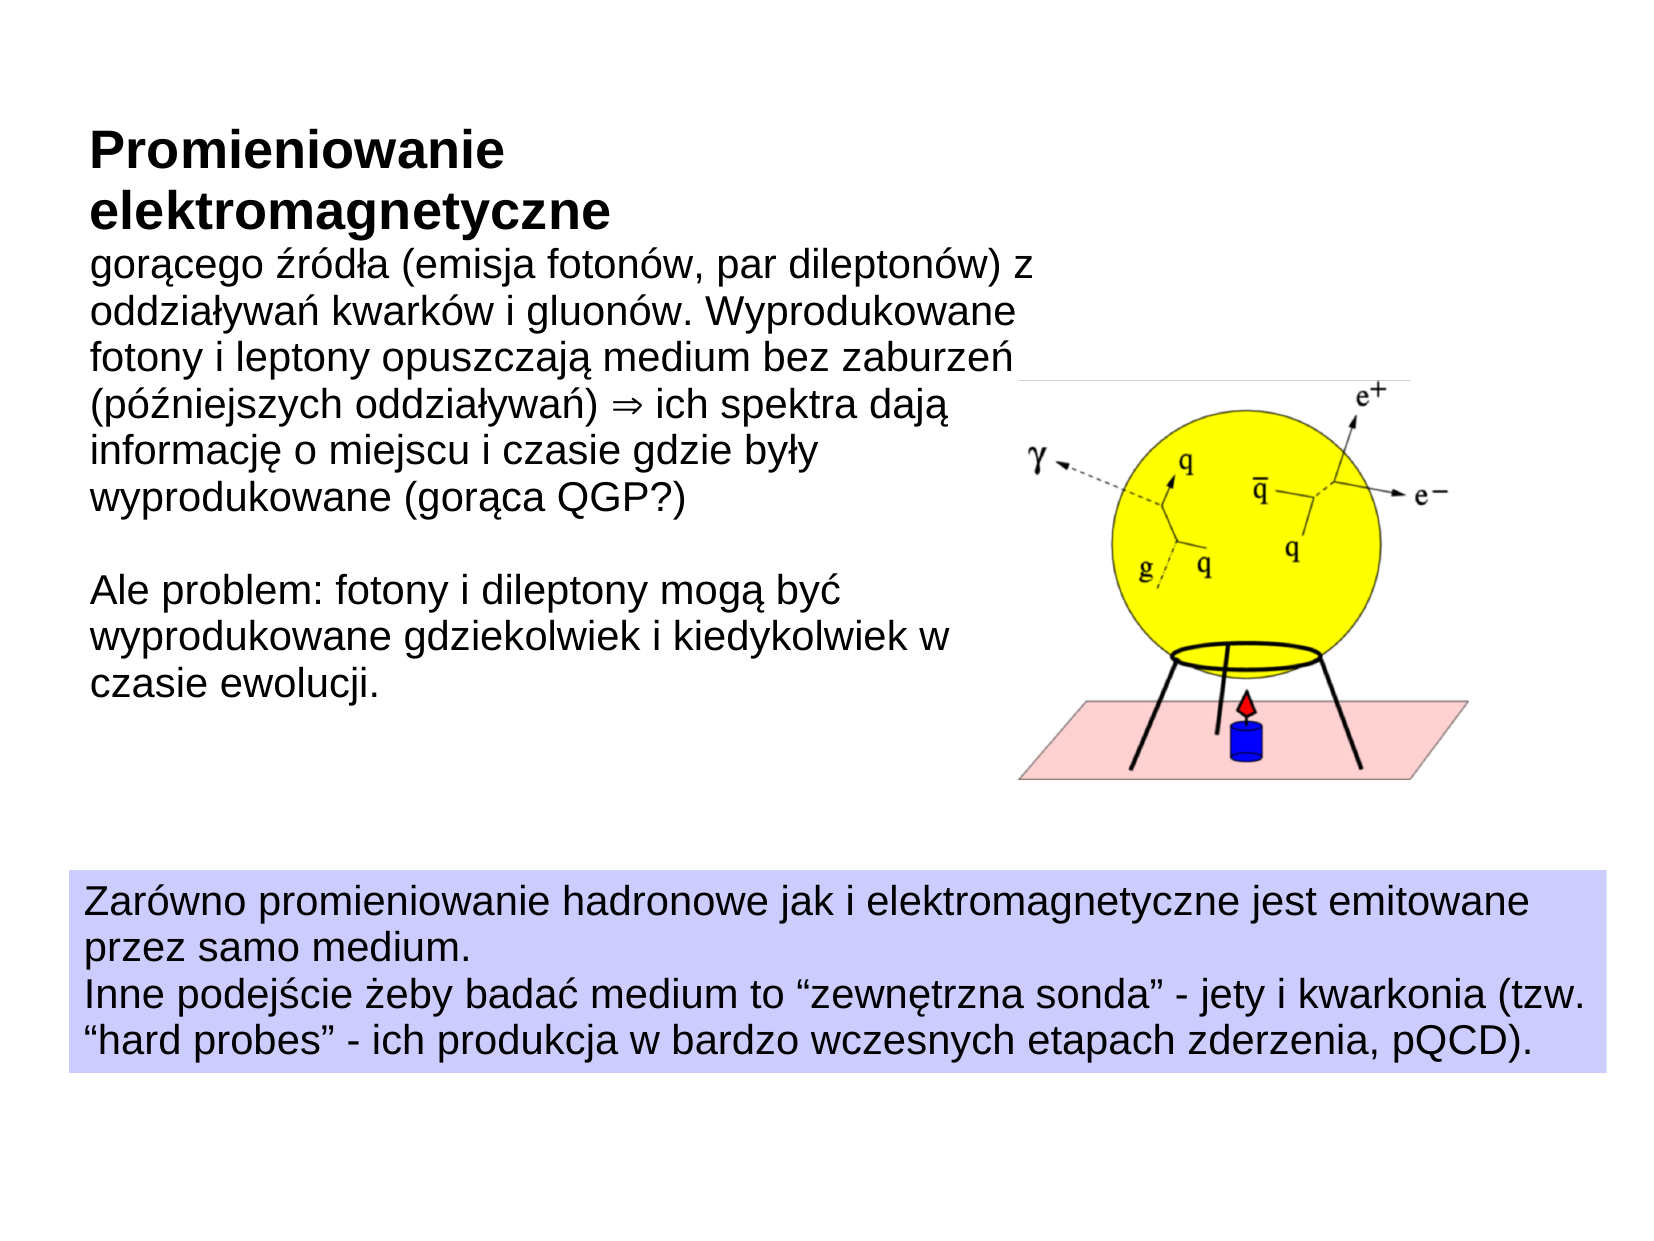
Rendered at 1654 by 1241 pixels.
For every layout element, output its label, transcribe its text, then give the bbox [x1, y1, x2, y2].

text_box Zarówno promieniowanie hadronowe jak i elektromagnetyczne jest emitowane przez samo medium. Inne podejście żeby badać medium to “zewnętrzna sonda” - jety i kwarkonia (tzw. “hard probes” - ich produkcja w bardzo wczesnych etapach zderzenia, pQCD). [69, 870, 1607, 1073]
text_box Promieniowanie elektromagnetyczne gorącego źródła (emisja fotonów, par dileptonów) z oddziaływań kwarków i gluonów. Wyprodukowane fotony i leptony opuszczają medium bez zaburzeń (późniejszych oddziaływań)  ich spektra dają informację o miejscu i czasie gdzie były wyprodukowane (gorąca QGP?) Ale problem: fotony i dileptony mogą być wyprodukowane gdziekolwiek i kiedykolwiek w czasie ewolucji. [75, 112, 1051, 727]
picture [1018, 380, 1469, 780]
